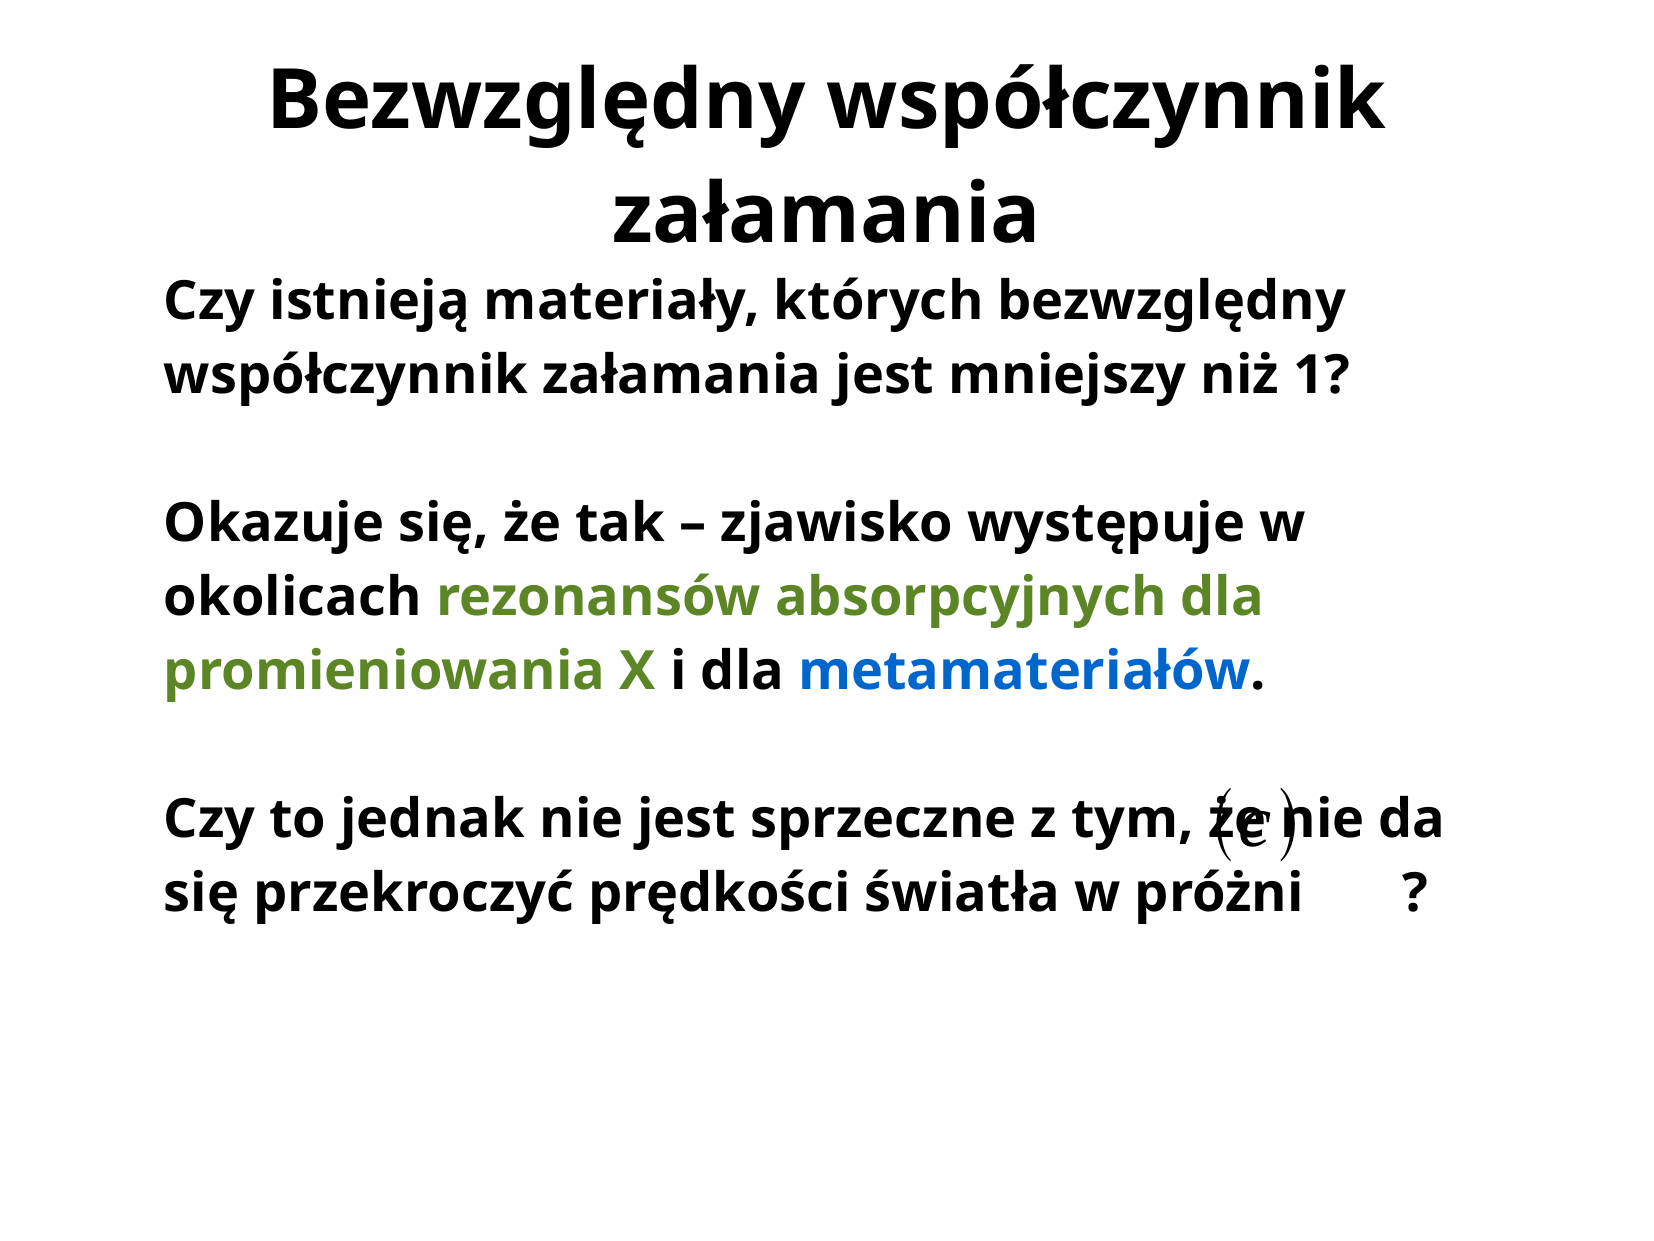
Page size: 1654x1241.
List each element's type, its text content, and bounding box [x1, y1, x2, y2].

chart [1204, 779, 1308, 865]
text_box Czy istnieją materiały, których bezwzględny współczynnik załamania jest mniejszy niż 1? Okazuje się, że tak – zjawisko występuje w okolicach rezonansów absorpcyjnych dla promieniowania X i dla metamateriałów. Czy to jednak nie jest sprzeczne z tym, że nie da się przekroczyć prędkości światła w próżni ? [149, 253, 1548, 863]
title Bezwzględny współczynnik załamania [82, 56, 1571, 250]
